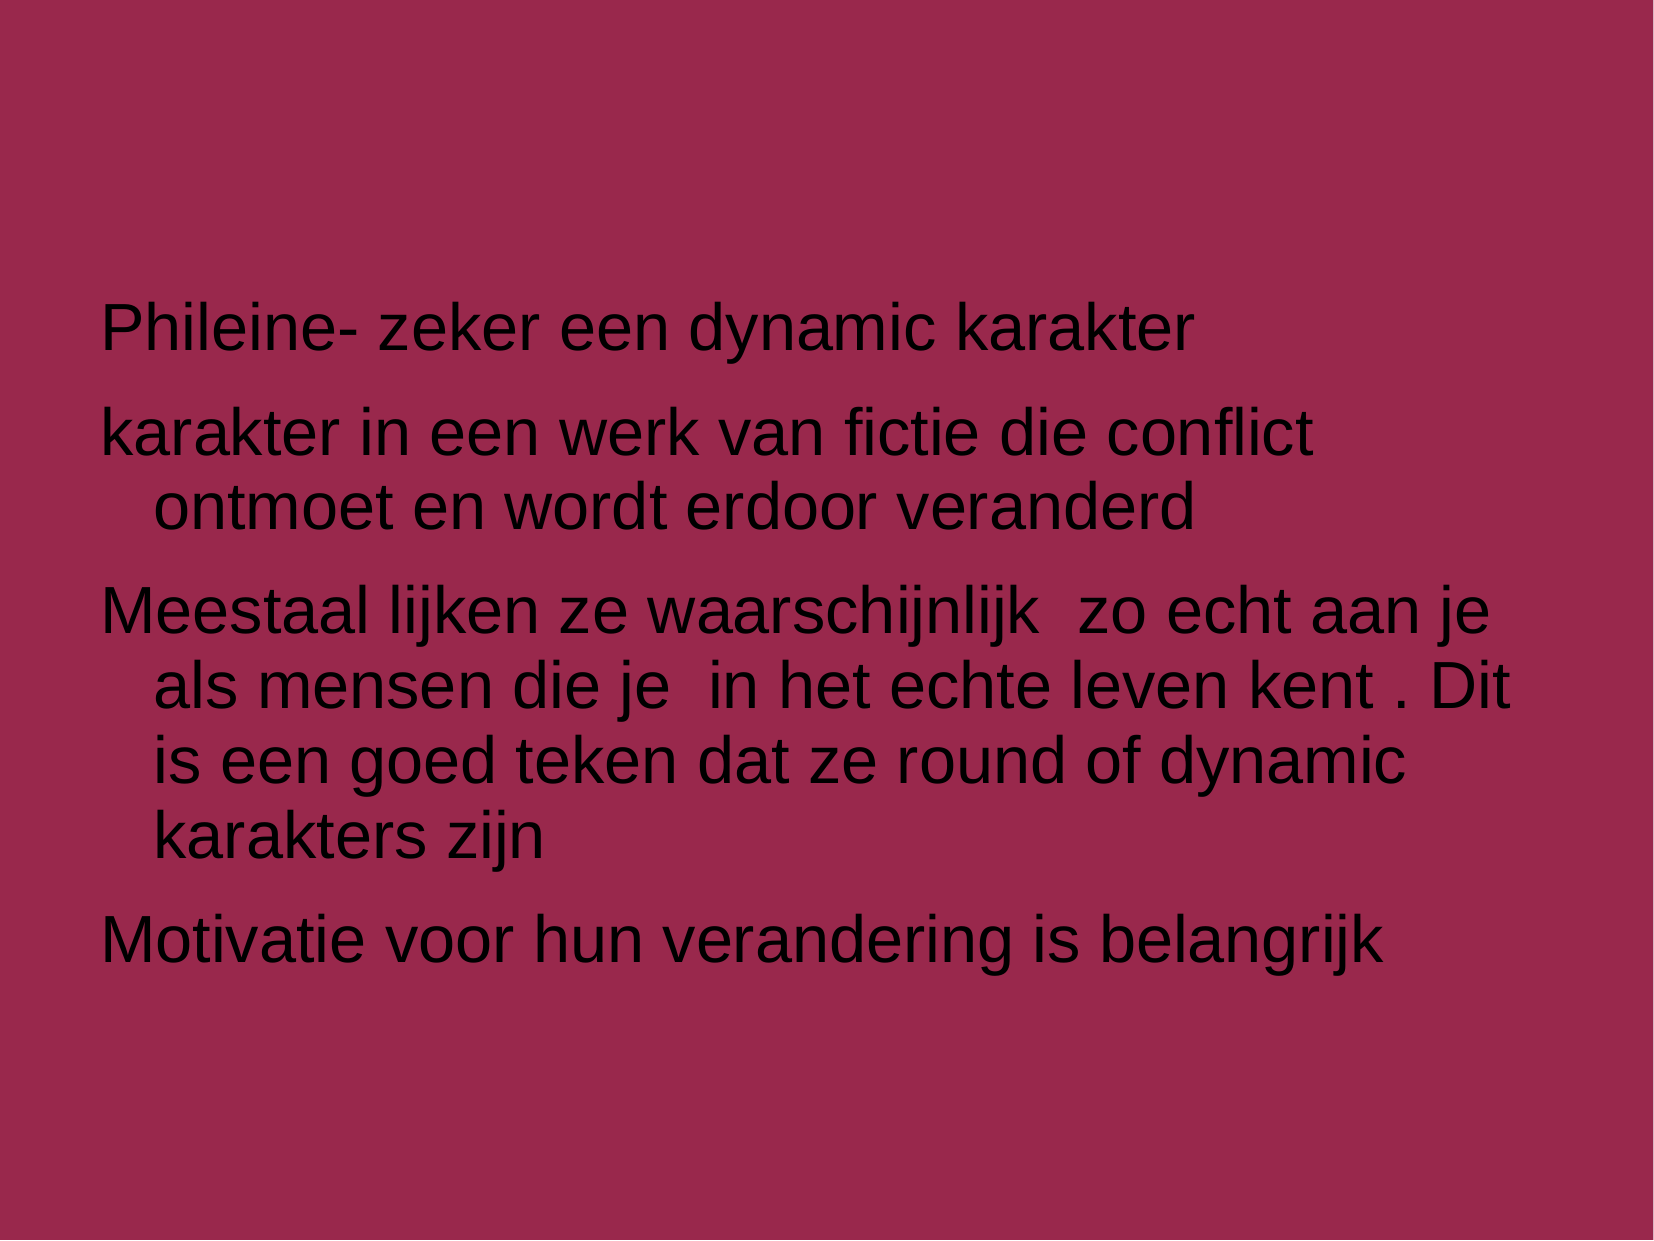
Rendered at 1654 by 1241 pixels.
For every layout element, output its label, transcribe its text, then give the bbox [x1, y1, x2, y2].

list Phileine- zeker een dynamic karakter karakter in een werk van fictie die conflict ontmoet en wordt erdoor veranderd Meestaal lijken ze waarschijnlijk zo echt aan je als mensen die je in het echte leven kent . Dit is een goed teken dat ze round of dynamic karakters zijn Motivatie voor hun verandering is belangrijk [82, 290, 1571, 1094]
